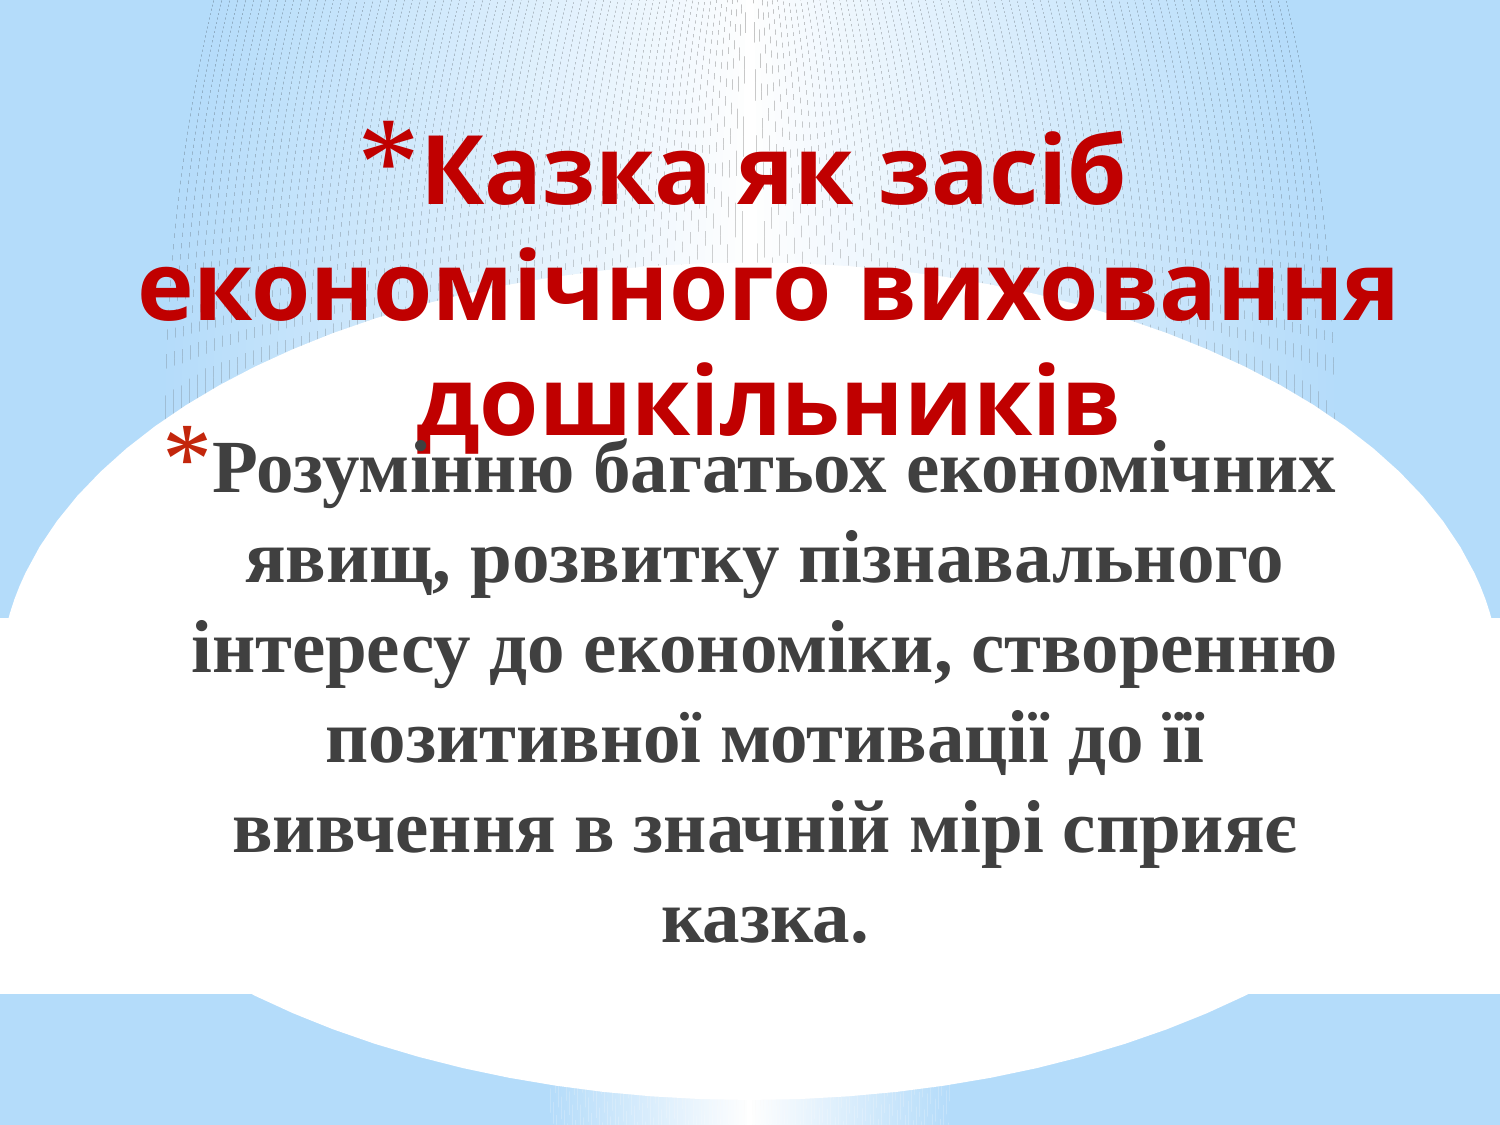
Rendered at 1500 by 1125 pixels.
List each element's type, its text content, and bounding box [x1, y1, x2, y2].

list Розумінню багатьох економічних явищ, розвитку пізнавального інтересу до економіки, створенню позитивної мотивації до її вивчення в значній мірі сприяє казка. [117, 410, 1376, 981]
title Казка як засіб економічного виховання дошкільників [3, 101, 1483, 290]
